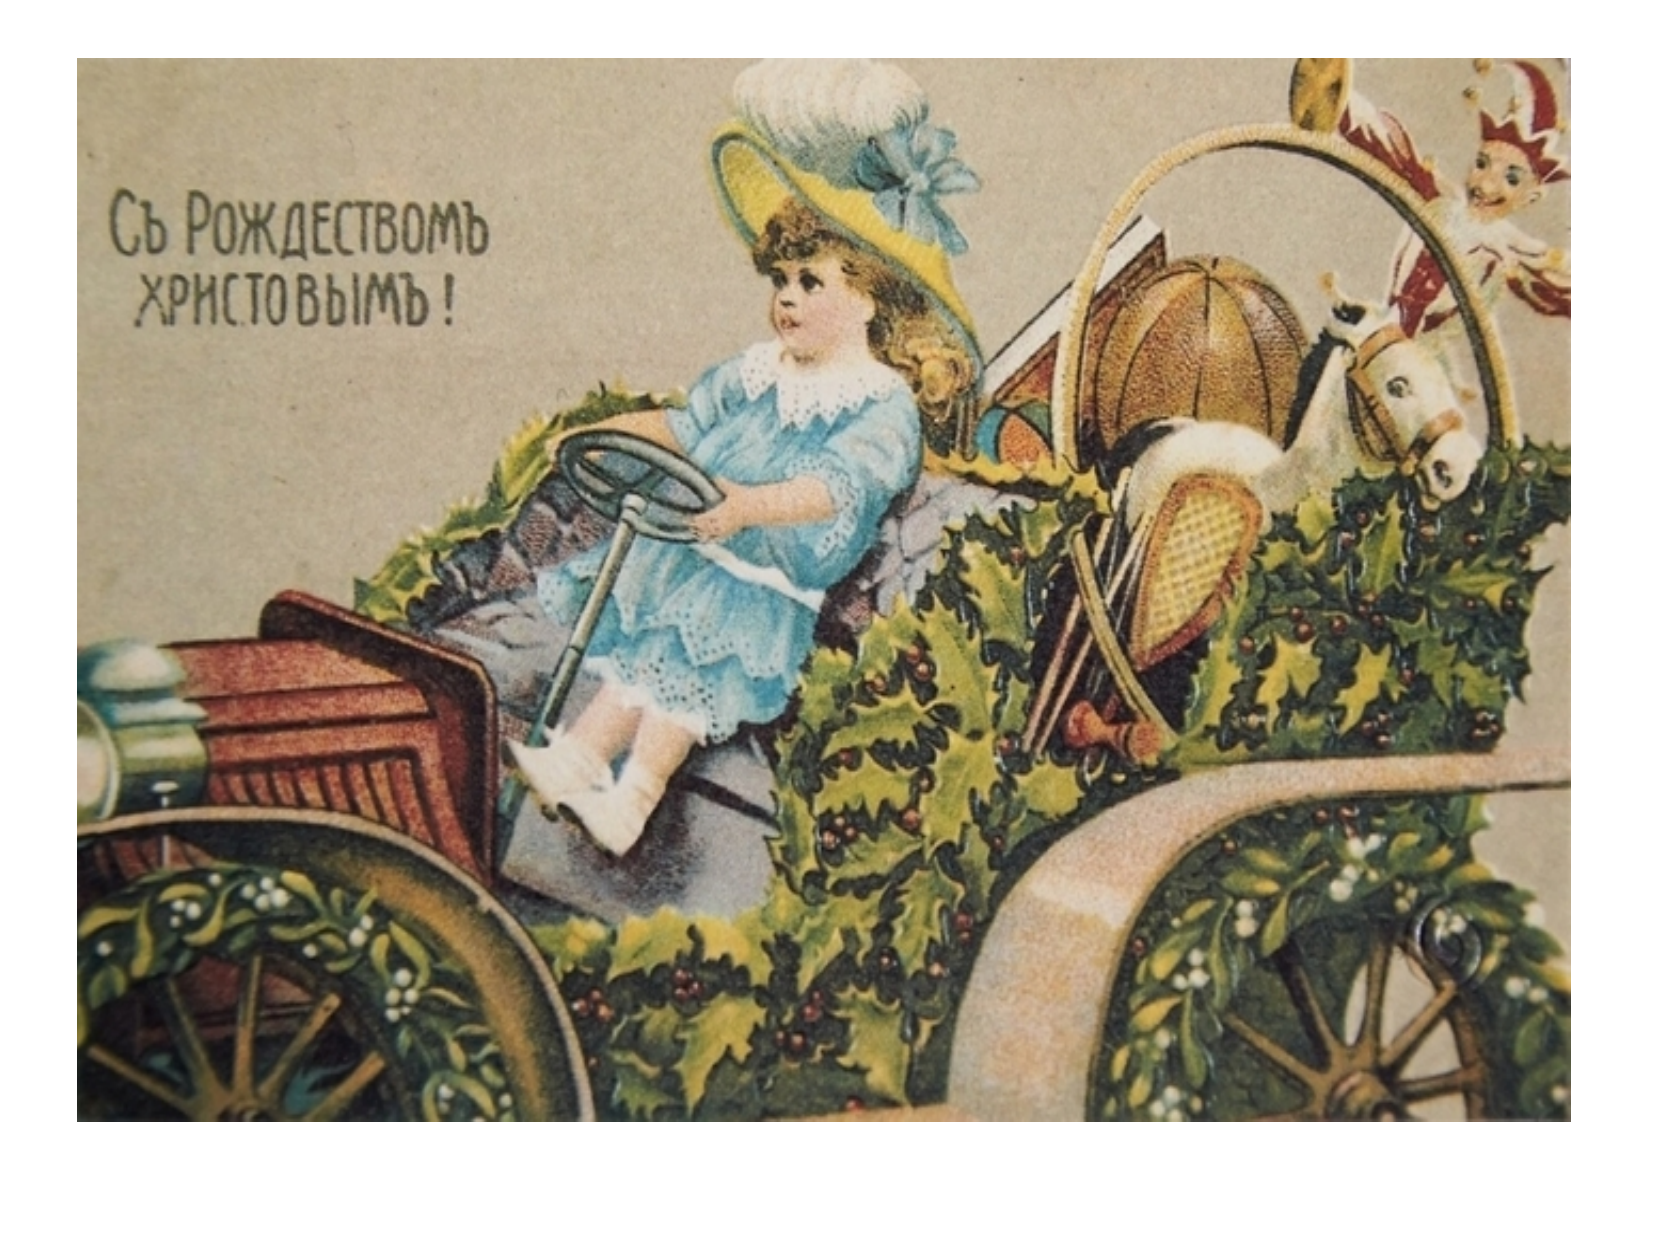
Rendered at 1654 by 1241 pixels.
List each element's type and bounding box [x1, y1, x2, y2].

picture [77, 58, 1571, 1123]
